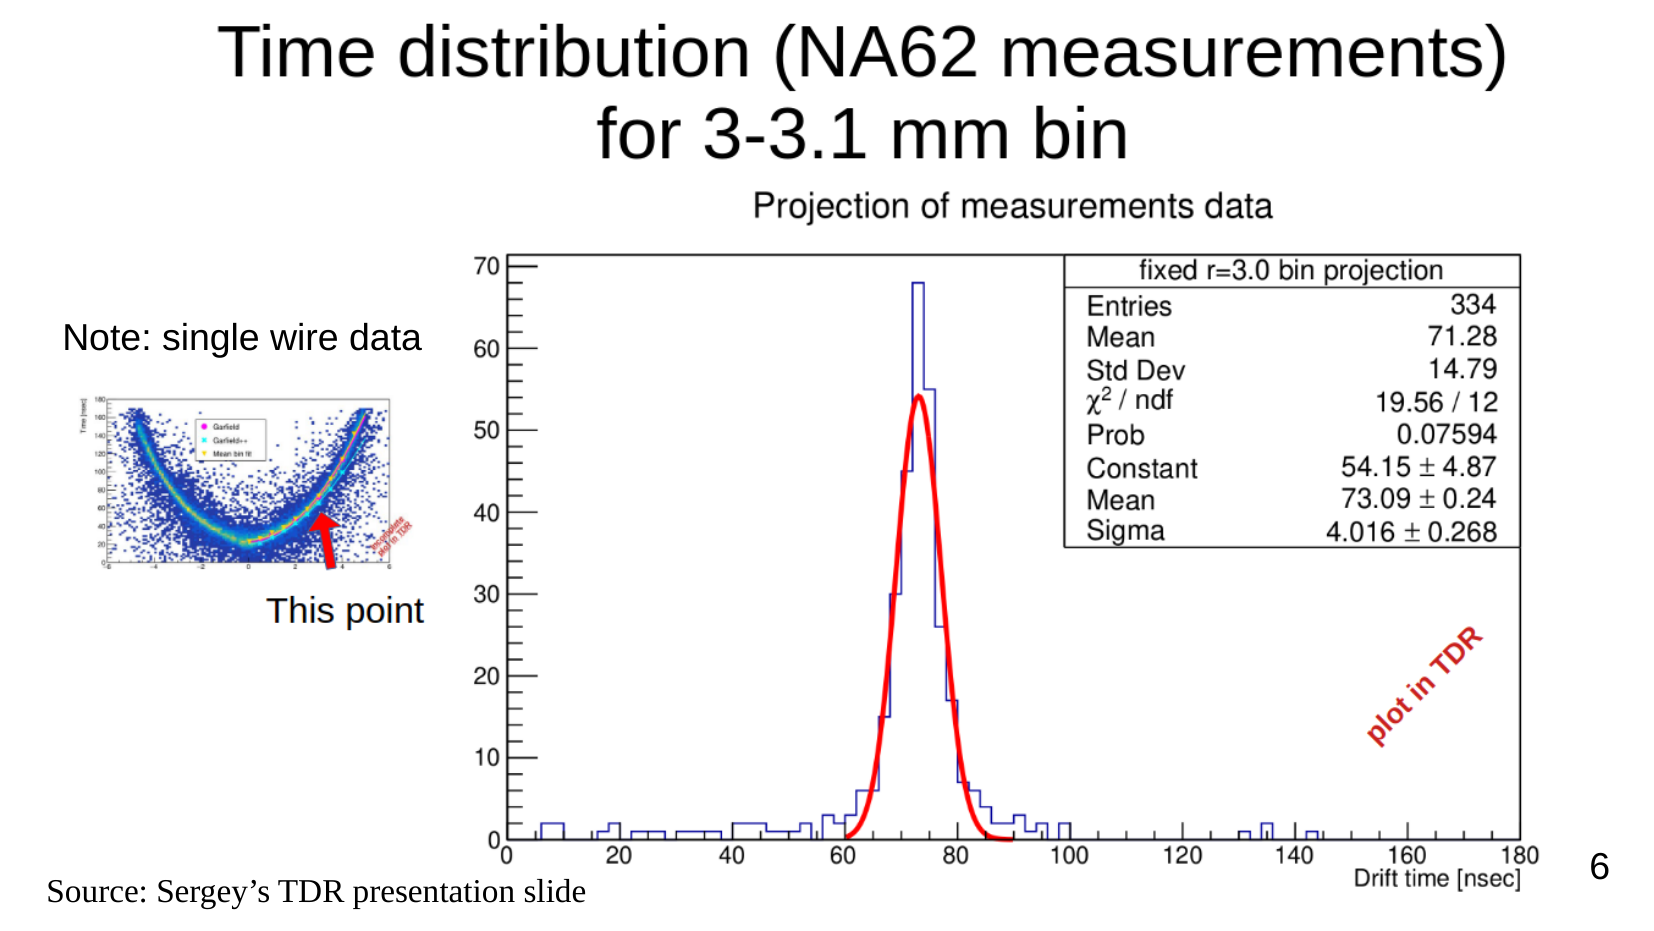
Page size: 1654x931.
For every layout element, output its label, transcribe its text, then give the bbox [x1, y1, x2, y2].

title Source: Sergey’s TDR presentation slide [0, 862, 603, 922]
text_box <номер> [1062, 838, 1625, 909]
picture [71, 9, 1554, 898]
text_box Note: single wire data [47, 309, 438, 367]
